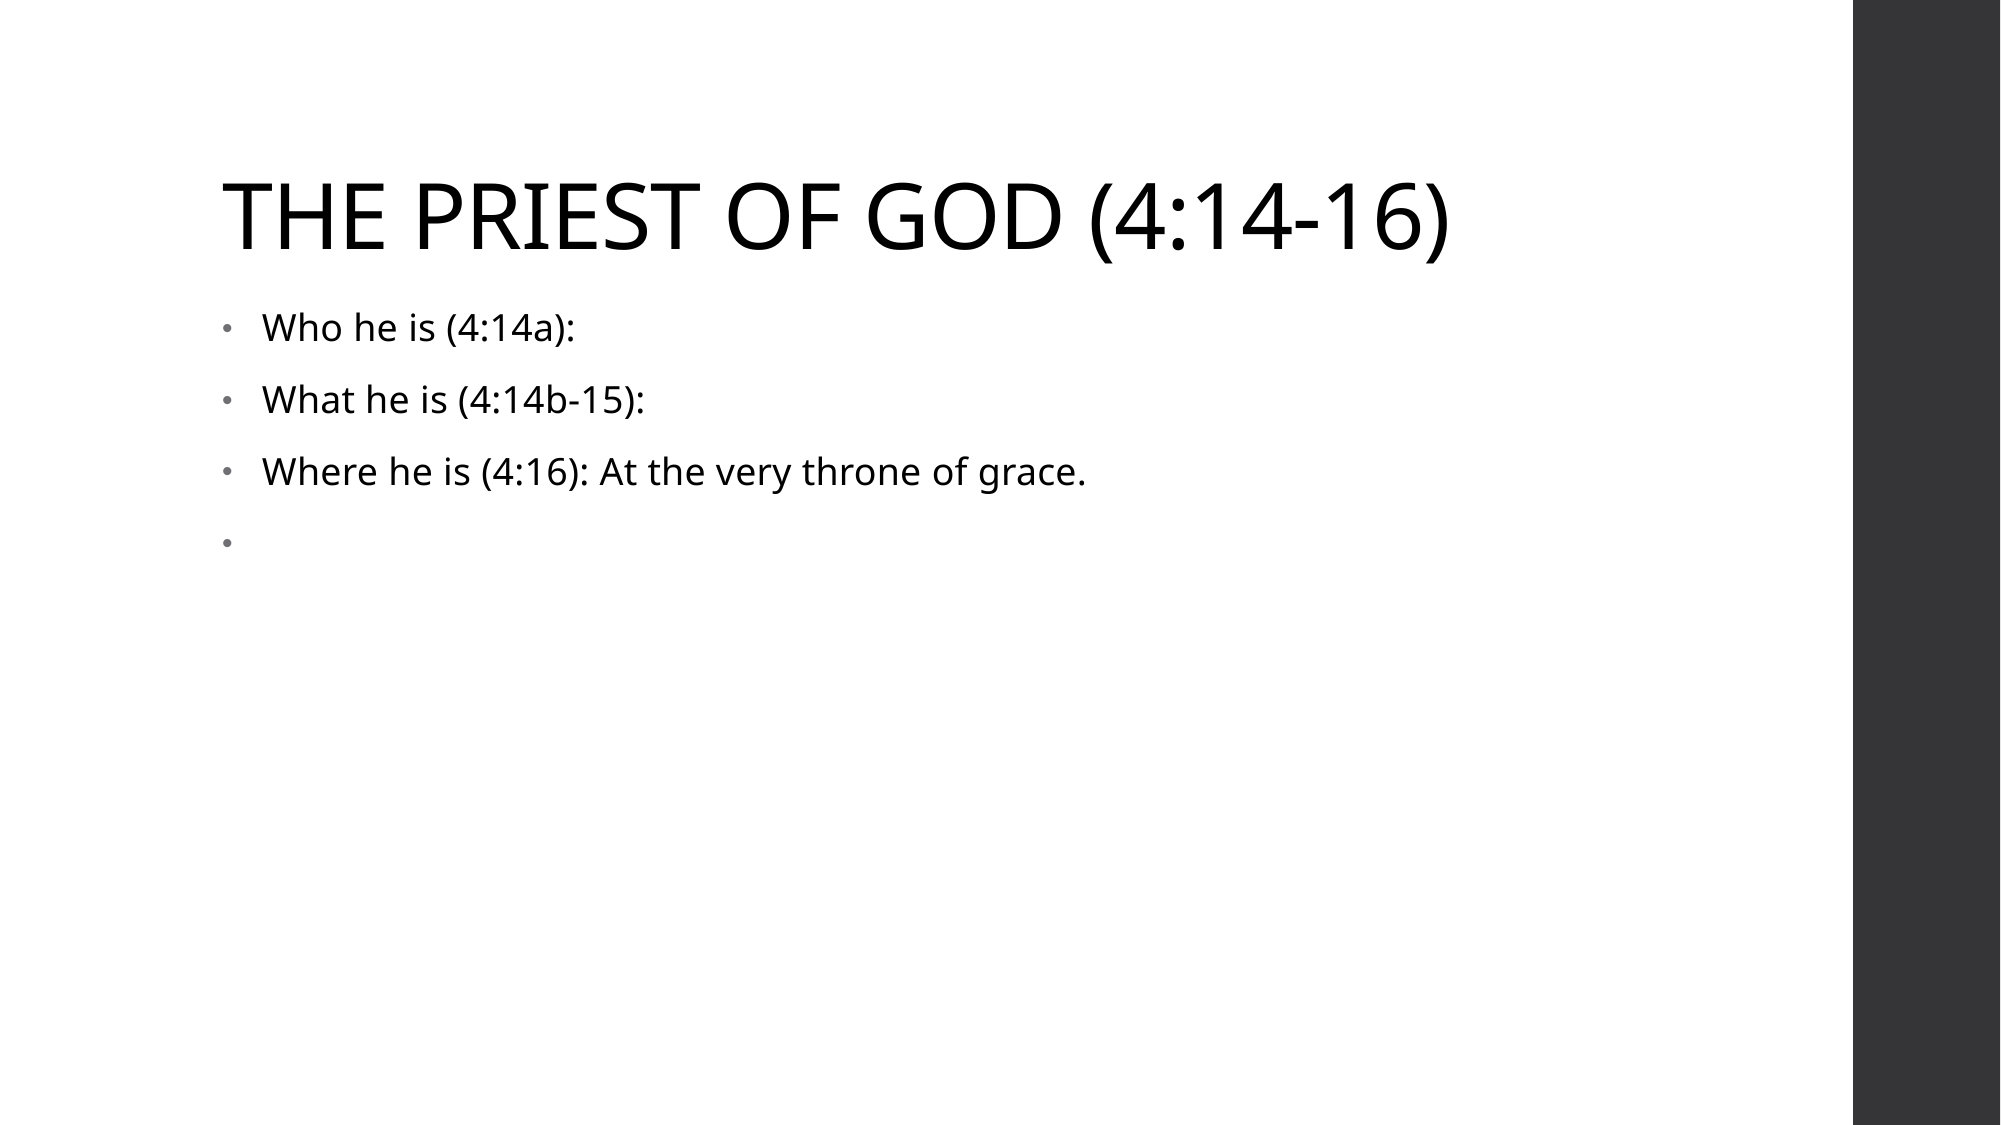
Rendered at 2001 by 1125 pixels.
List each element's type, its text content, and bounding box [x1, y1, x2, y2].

title THE PRIEST OF GOD (4:14-16) [206, 60, 1797, 278]
list Who he is (4:14a): What he is (4:14b-15): Where he is (4:16): At the very throne of grace. [206, 299, 1617, 1014]
